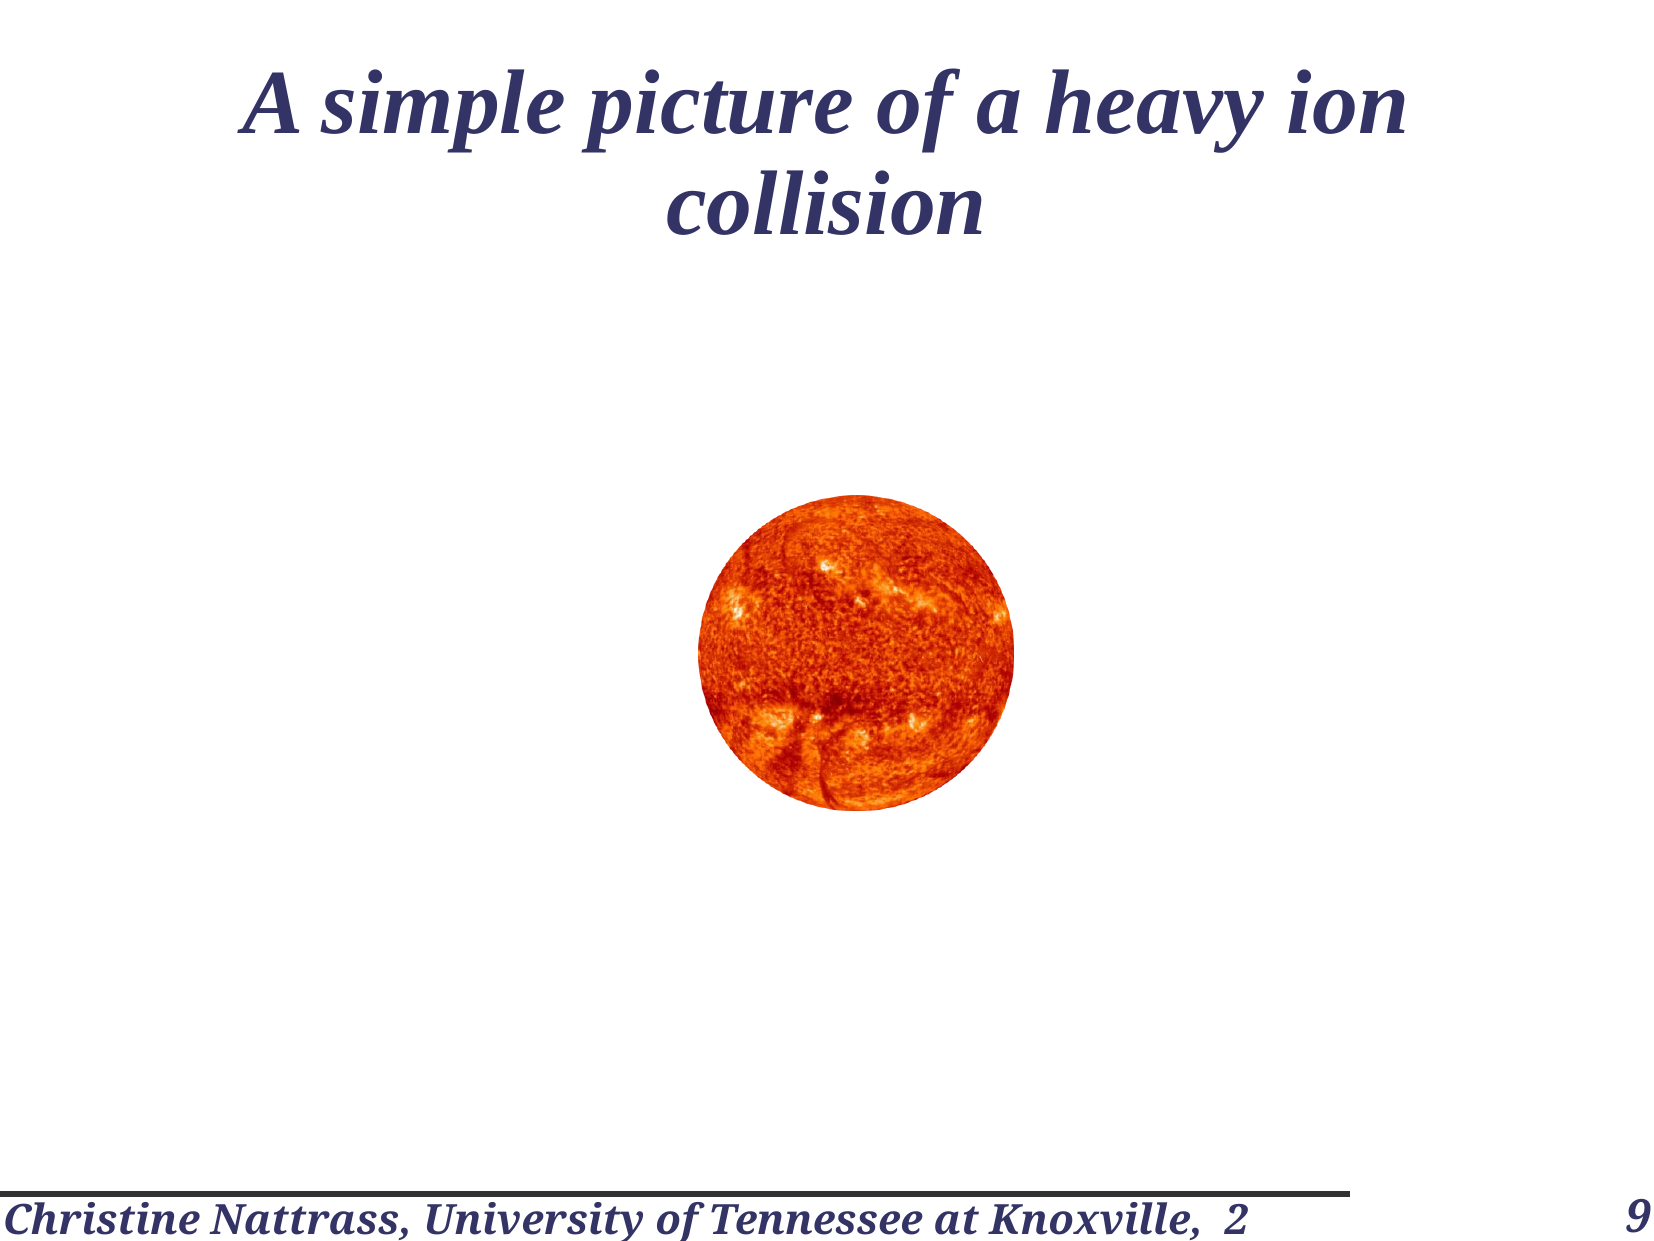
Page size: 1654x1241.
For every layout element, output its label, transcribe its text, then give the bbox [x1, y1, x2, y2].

picture [698, 495, 1014, 811]
title A simple picture of a heavy ion collision [82, 49, 1571, 257]
